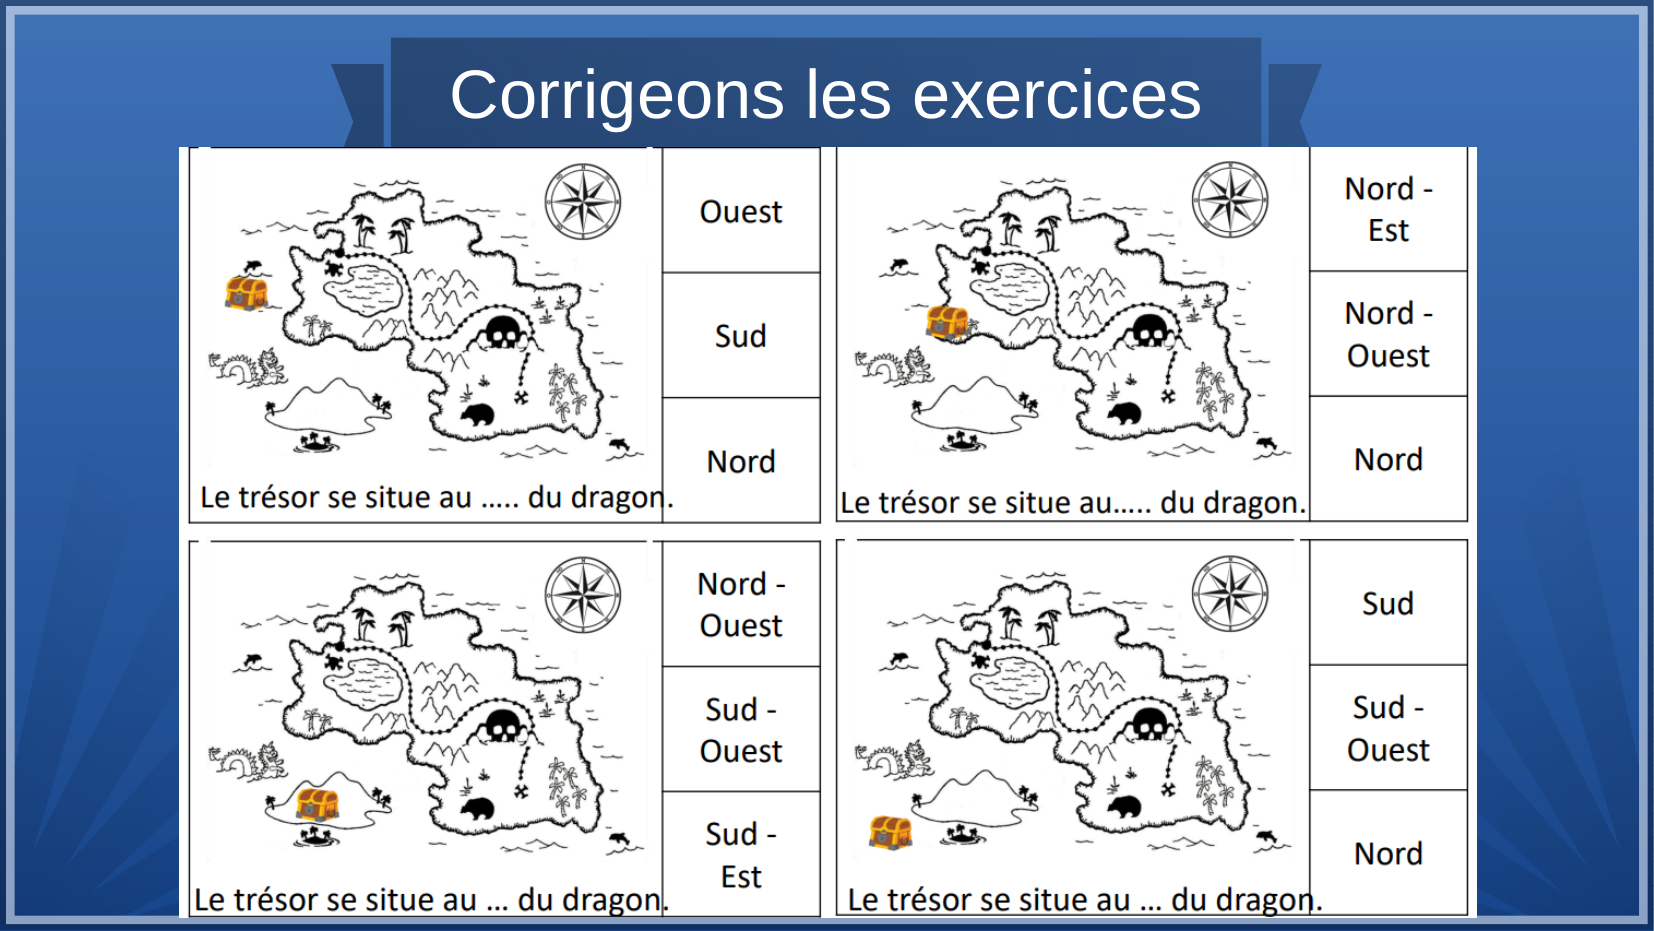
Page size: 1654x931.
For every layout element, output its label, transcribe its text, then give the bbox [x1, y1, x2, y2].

picture [179, 147, 1477, 918]
title Corrigeons les exercices [389, 35, 1264, 147]
